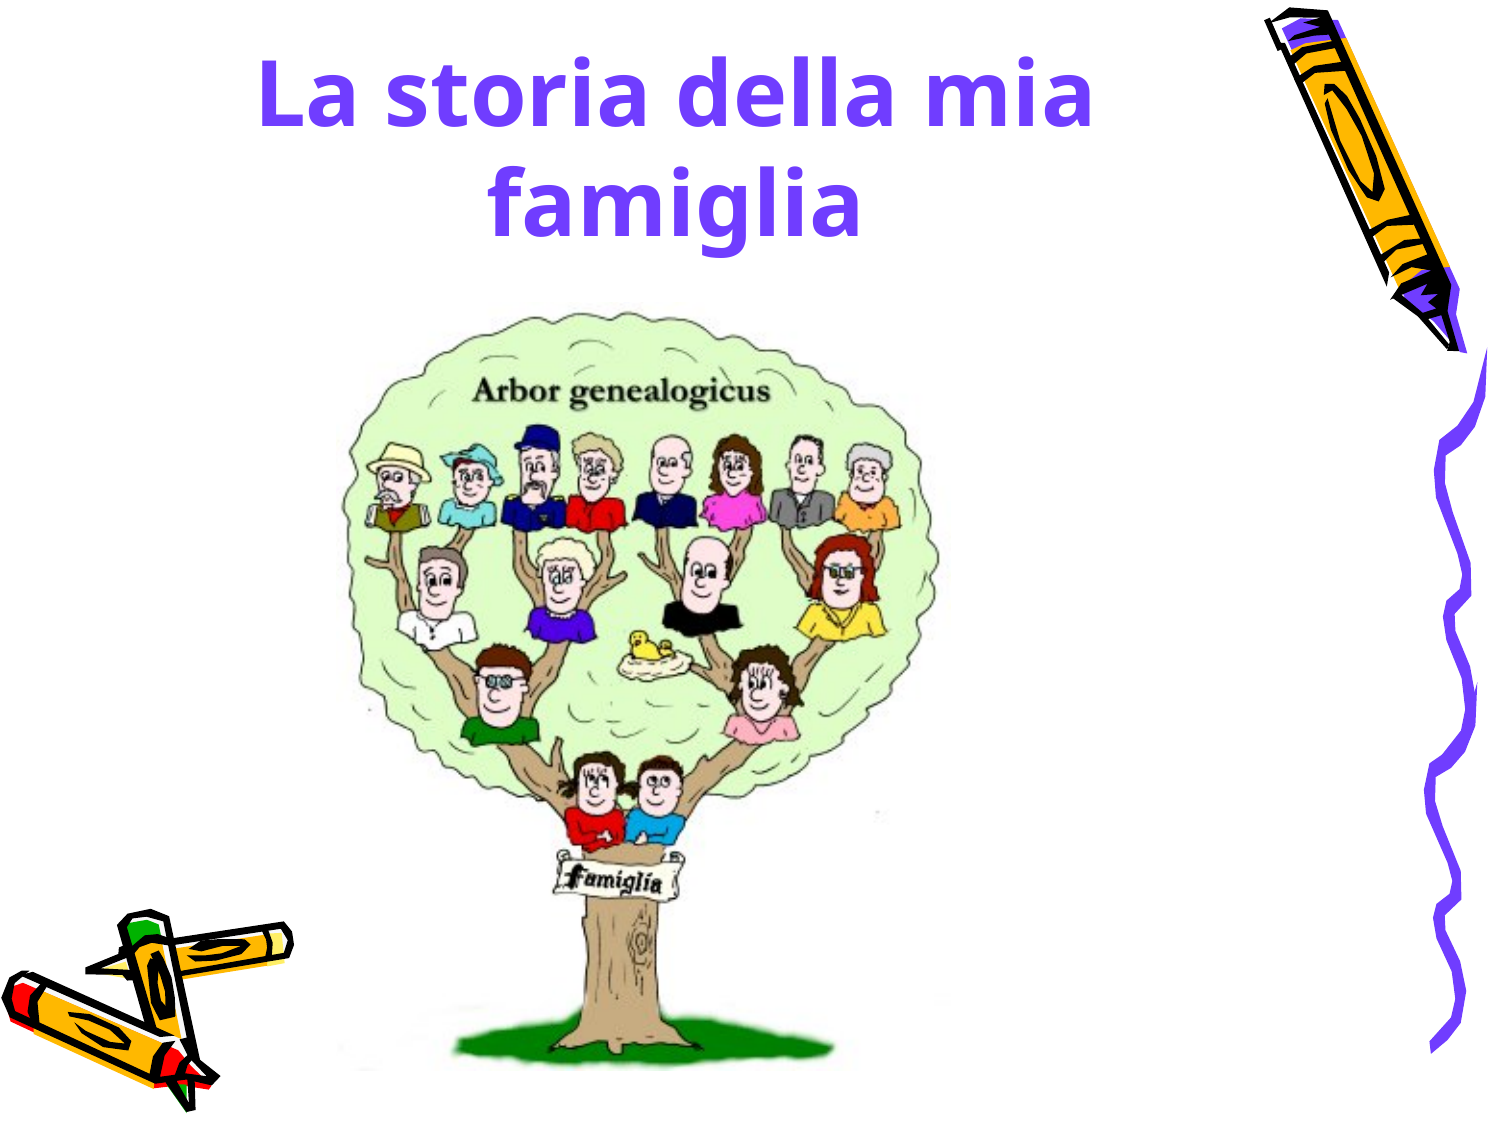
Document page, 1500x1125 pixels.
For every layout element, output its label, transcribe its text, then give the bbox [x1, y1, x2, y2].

picture [336, 302, 951, 1071]
title La storia della mia famiglia [112, 0, 1240, 263]
